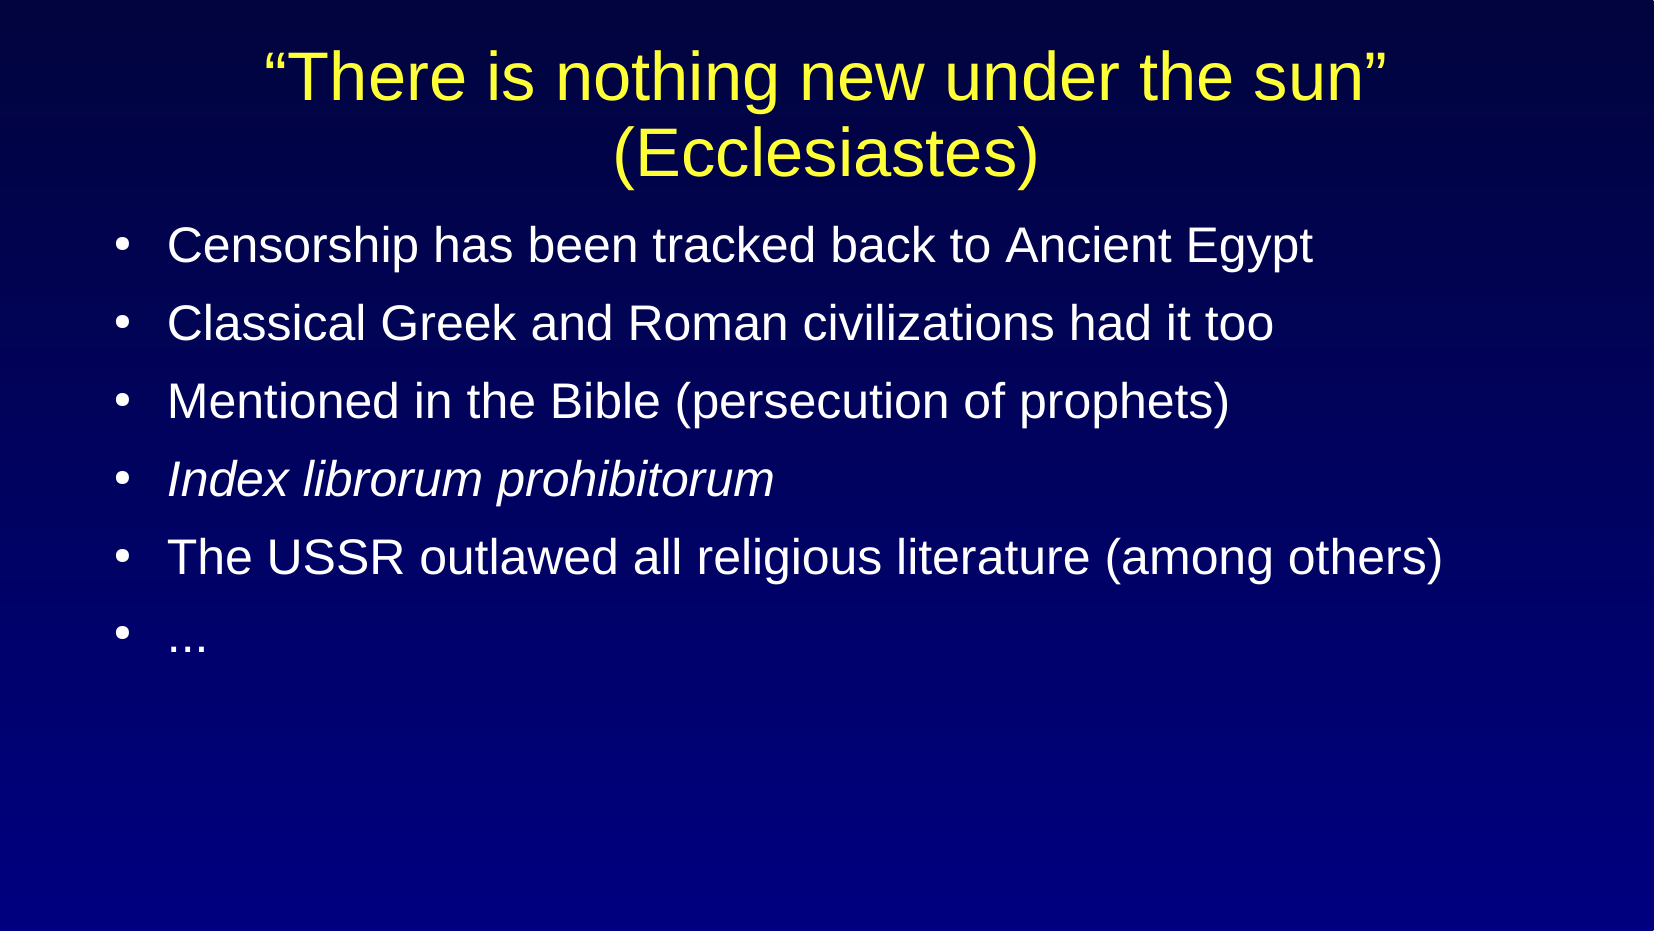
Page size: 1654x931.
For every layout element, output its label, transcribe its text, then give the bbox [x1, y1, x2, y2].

title “There is nothing new under the sun” (Ecclesiastes) [82, 37, 1571, 193]
list Censorship has been tracked back to Ancient Egypt Classical Greek and Roman civilizations had it too Mentioned in the Bible (persecution of prophets) Index librorum prohibitorum The USSR outlawed all religious literature (among others) ... [82, 217, 1571, 758]
